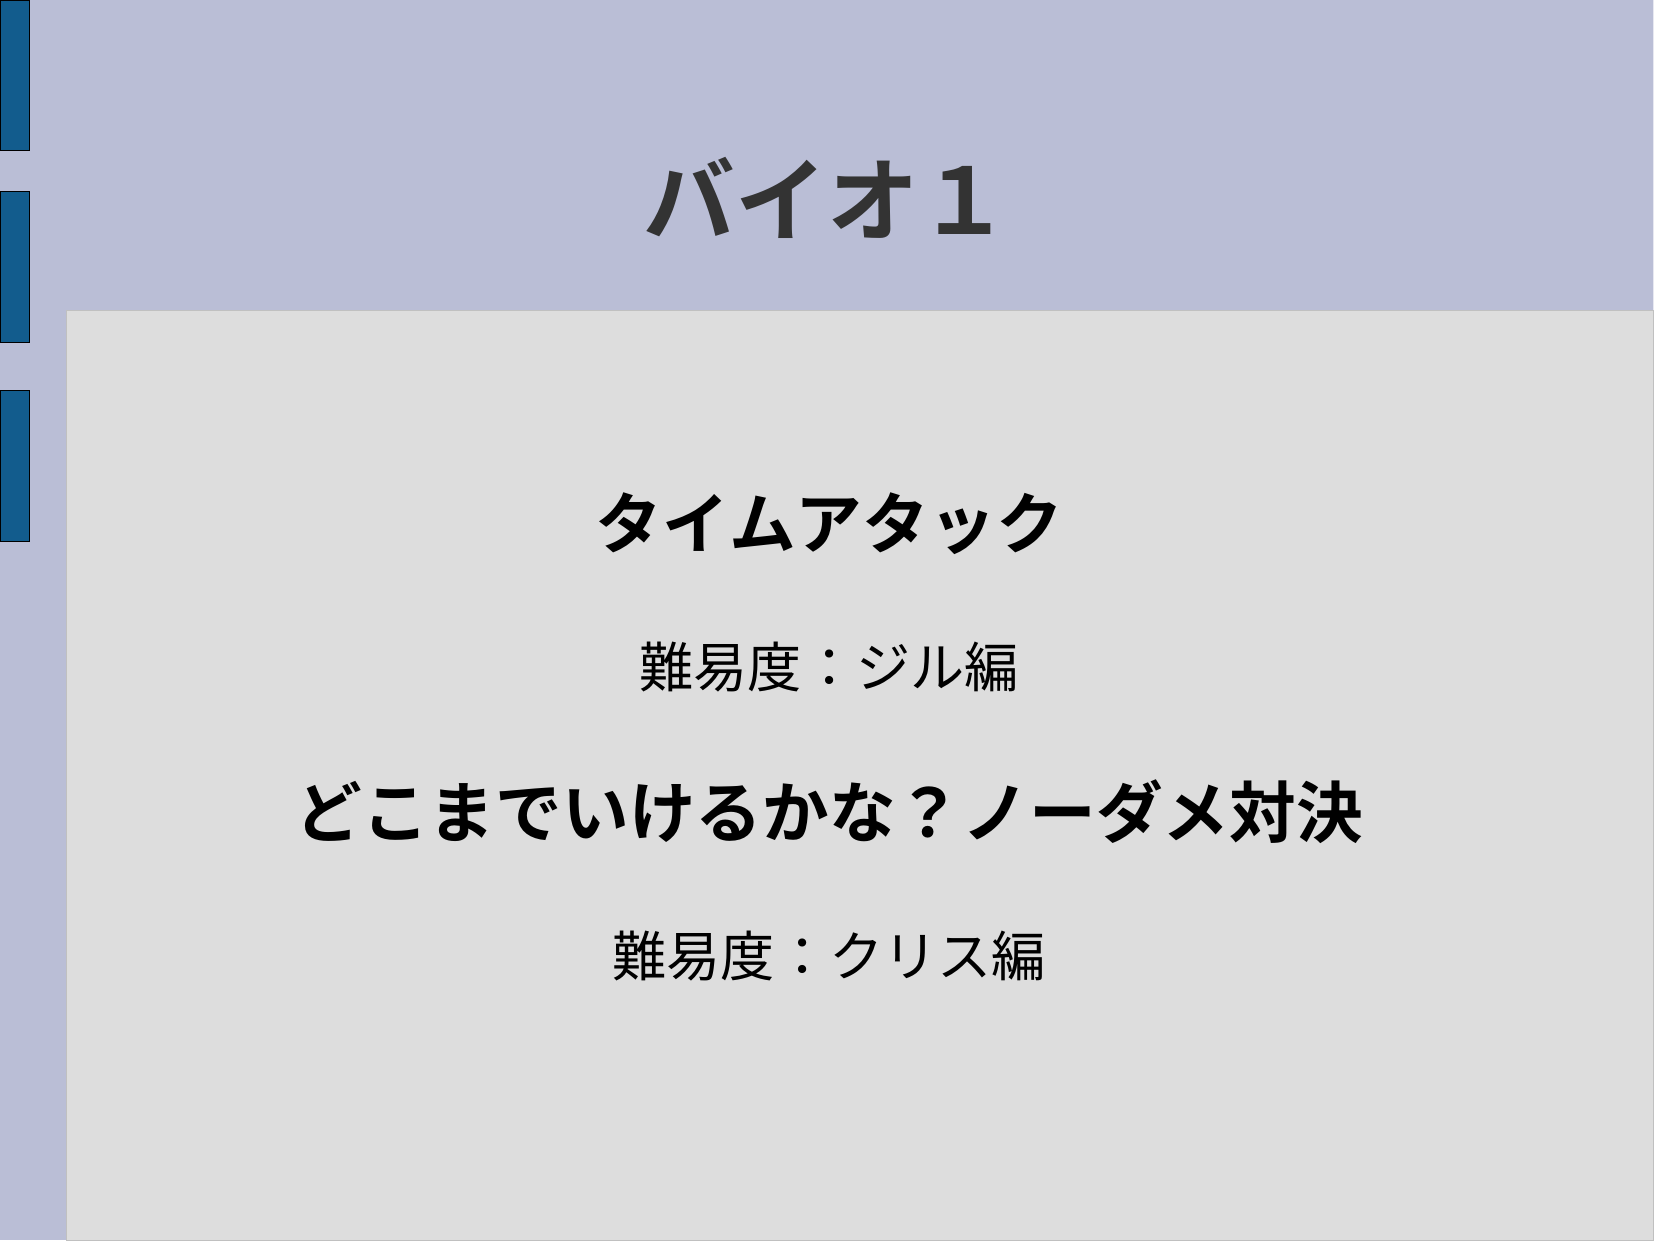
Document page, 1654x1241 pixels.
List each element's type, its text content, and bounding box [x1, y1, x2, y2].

title バイオ１ [121, 91, 1534, 299]
subtitle タイムアタック 難易度：ジル編 どこまでいけるかな？ノーダメ対決 難易度：クリス編 [123, 340, 1536, 1123]
